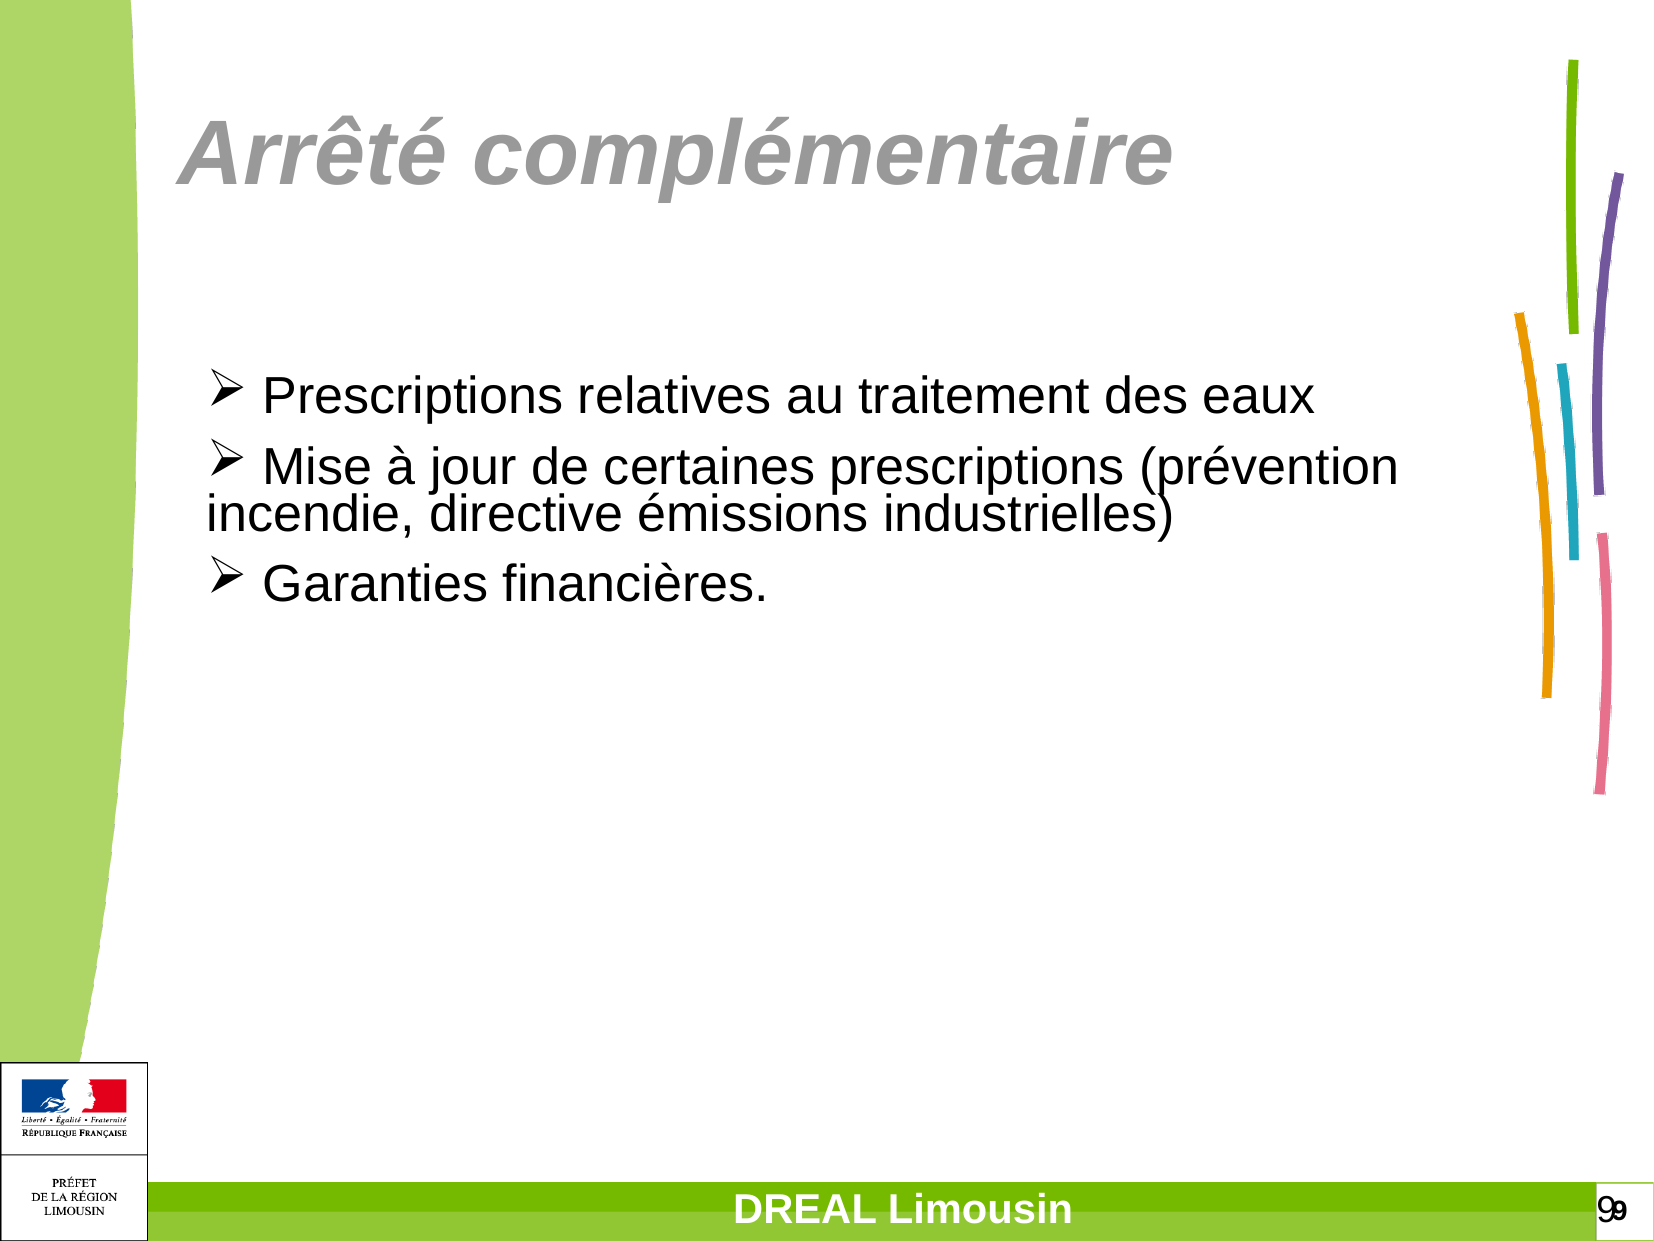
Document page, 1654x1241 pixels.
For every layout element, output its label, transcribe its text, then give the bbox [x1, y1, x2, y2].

list Prescriptions relatives au traitement des eaux Mise à jour de certaines prescriptions (prévention incendie, directive émissions industrielles) Garanties financières. [206, 295, 1477, 1241]
title Arrêté complémentaire [177, 59, 1477, 260]
picture [0, 0, 1654, 1241]
